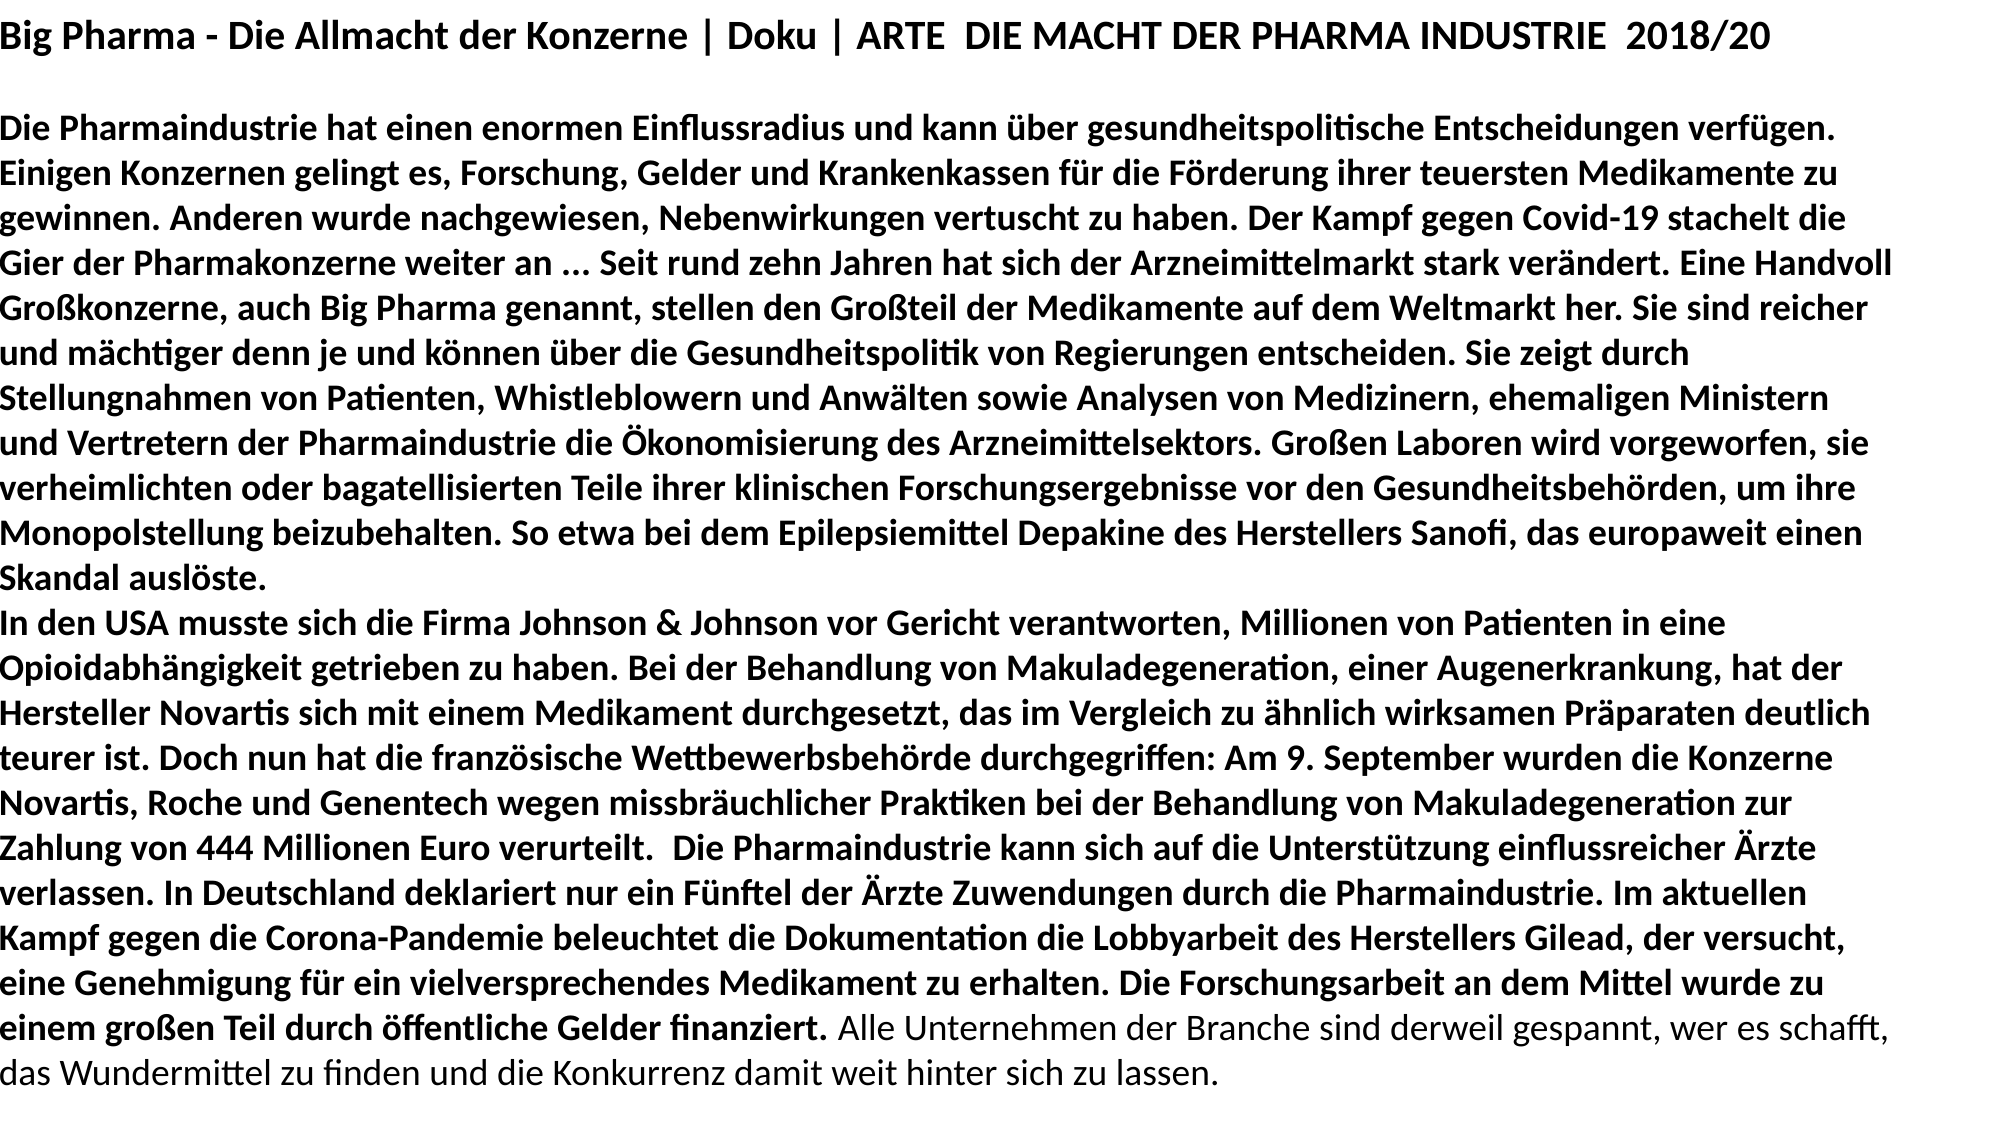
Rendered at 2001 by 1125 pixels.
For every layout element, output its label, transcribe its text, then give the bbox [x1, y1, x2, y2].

text_box Big Pharma - Die Allmacht der Konzerne | Doku | ARTE DIE MACHT DER PHARMA INDUSTRIE 2018/20 Die Pharmaindustrie hat einen enormen Einflussradius und kann über gesundheitspolitische Entscheidungen verfügen. Einigen Konzernen gelingt es, Forschung, Gelder und Krankenkassen für die Förderung ihrer teuersten Medikamente zu gewinnen. Anderen wurde nachgewiesen, Nebenwirkungen vertuscht zu haben. Der Kampf gegen Covid-19 stachelt die Gier der Pharmakonzerne weiter an ... Seit rund zehn Jahren hat sich der Arzneimittelmarkt stark verändert. Eine Handvoll Großkonzerne, auch Big Pharma genannt, stellen den Großteil der Medikamente auf dem Weltmarkt her. Sie sind reicher und mächtiger denn je und können über die Gesundheitspolitik von Regierungen entscheiden. Sie zeigt durch Stellungnahmen von Patienten, Whistleblowern und Anwälten sowie Analysen von Medizinern, ehemaligen Ministern und Vertretern der Pharmaindustrie die Ökonomisierung des Arzneimittelsektors. Großen Laboren wird vorgeworfen, sie verheimlichten oder bagatellisierten Teile ihrer klinischen Forschungsergebnisse vor den Gesundheitsbehörden, um ihre Monopolstellung beizubehalten. So etwa bei dem Epilepsiemittel Depakine des Herstellers Sanofi, das europaweit einen Skandal auslöste. In den USA musste sich die Firma Johnson & Johnson vor Gericht verantworten, Millionen von Patienten in eine Opioidabhängigkeit getrieben zu haben. Bei der Behandlung von Makuladegeneration, einer Augenerkrankung, hat der Hersteller Novartis sich mit einem Medikament durchgesetzt, das im Vergleich zu ähnlich wirksamen Präparaten deutlich teurer ist. Doch nun hat die französische Wettbewerbsbehörde durchgegriffen: Am 9. September wurden die Konzerne Novartis, Roche und Genentech wegen missbräuchlicher Praktiken bei der Behandlung von Makuladegeneration zur Zahlung von 444 Millionen Euro verurteilt. Die Pharmaindustrie kann sich auf die Unterstützung einflussreicher Ärzte verlassen. In Deutschland deklariert nur ein Fünftel der Ärzte Zuwendungen durch die Pharmaindustrie. Im aktuellen Kampf gegen die Corona-Pandemie beleuchtet die Dokumentation die Lobbyarbeit des Herstellers Gilead, der versucht, eine Genehmigung für ein vielversprechendes Medikament zu erhalten. Die Forschungsarbeit an dem Mittel wurde zu einem großen Teil durch öffentliche Gelder finanziert. Alle Unternehmen der Branche sind derweil gespannt, wer es schafft, das Wundermittel zu finden und die Konkurrenz damit weit hinter sich zu lassen. [0, 0, 1915, 1111]
